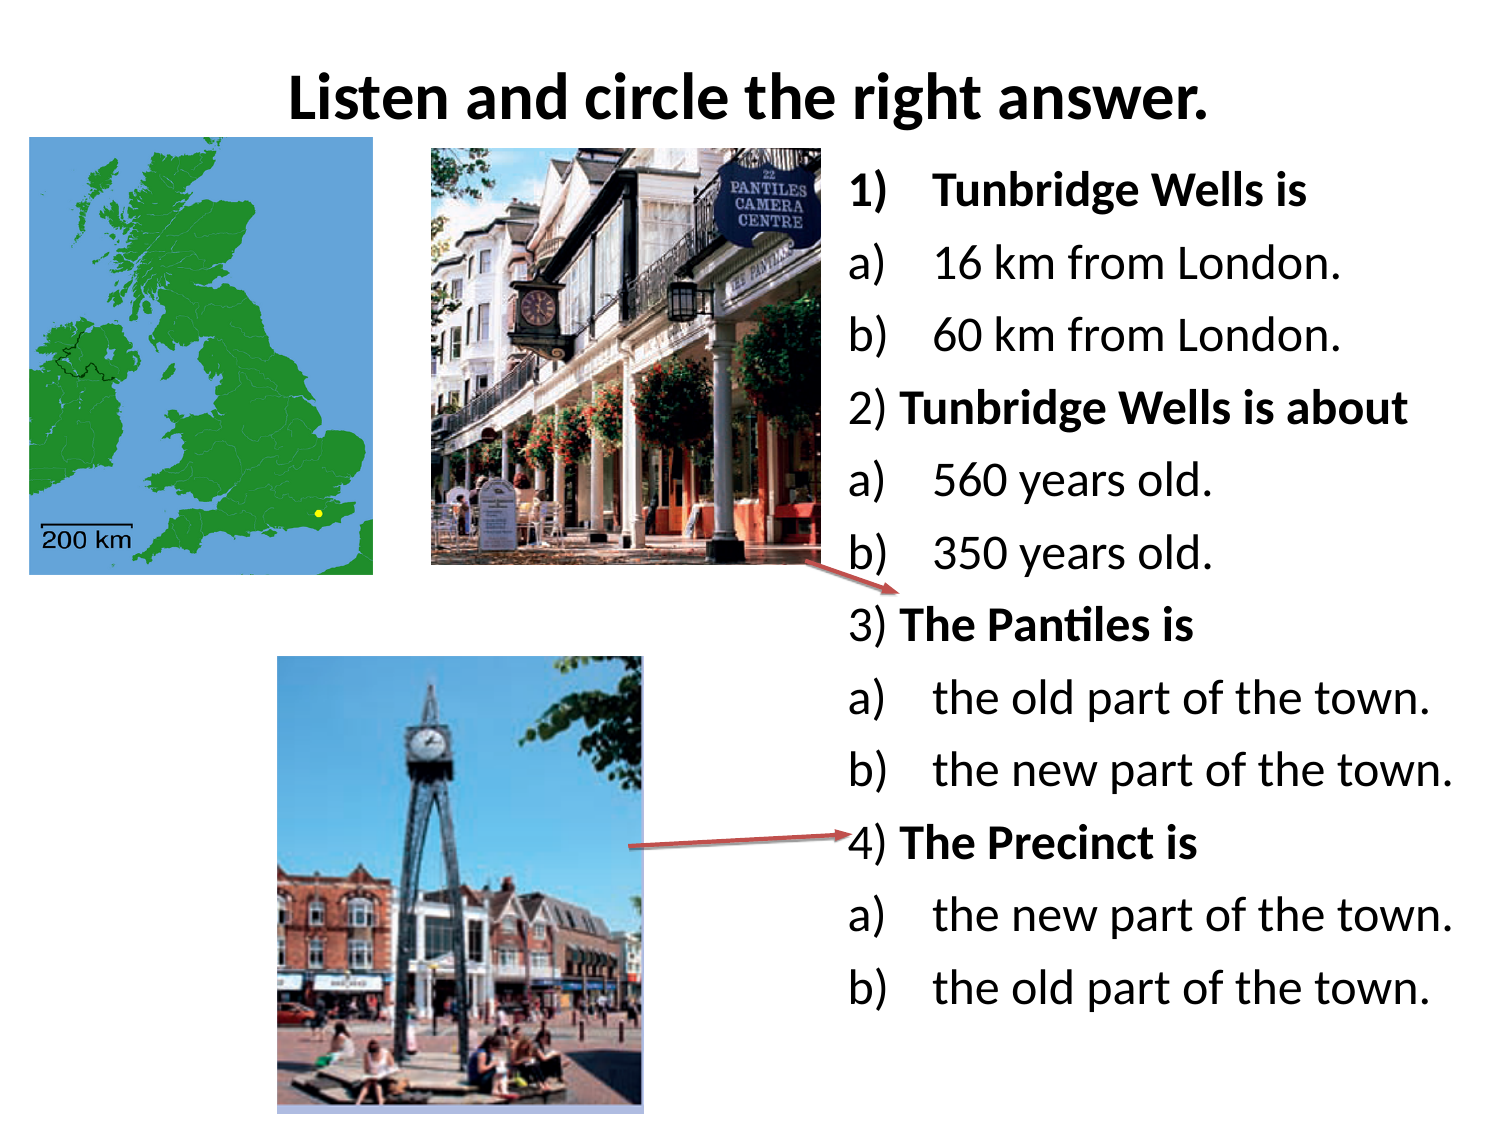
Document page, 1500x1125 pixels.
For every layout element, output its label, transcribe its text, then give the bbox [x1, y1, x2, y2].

picture [29, 137, 373, 575]
picture [277, 656, 644, 1114]
list Tunbridge Wells is 16 km from London. 60 km from London. 2) Tunbridge Wells is about 560 years old. 350 years old. 3) The Pantiles is the old part of the town. the new part of the town. 4) The Precinct is the new part of the town. the old part of the town. [832, 149, 1500, 1095]
title Listen and circle the right answer. [75, 45, 1426, 126]
picture [431, 149, 821, 565]
